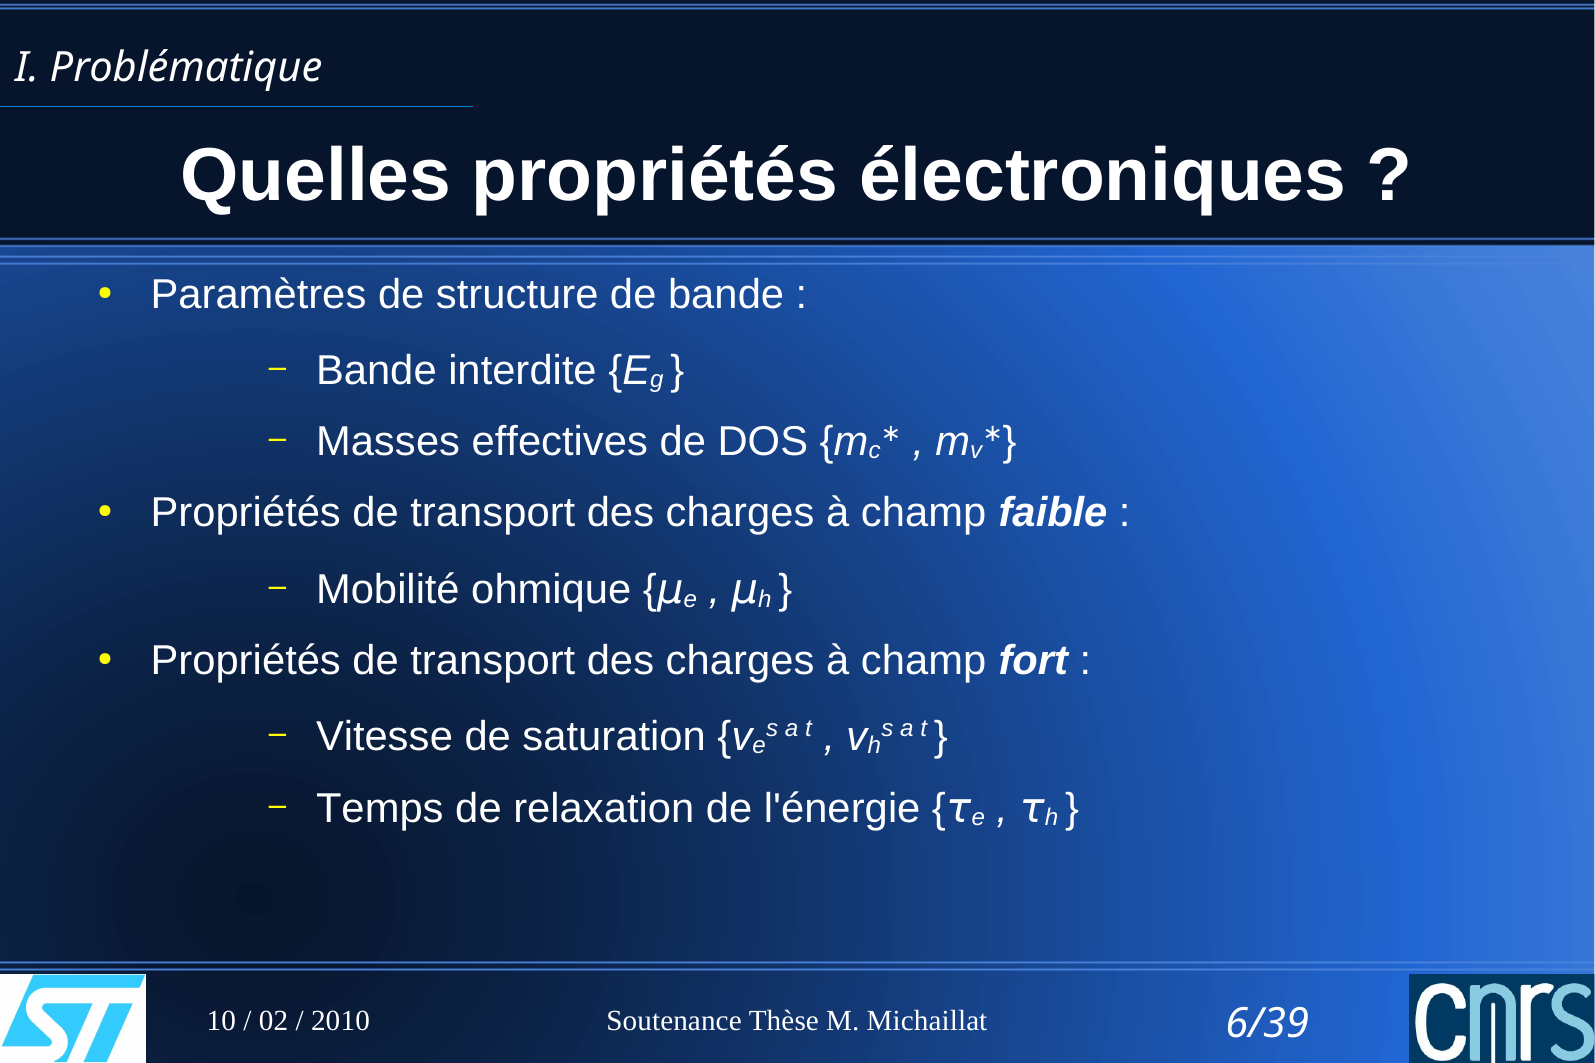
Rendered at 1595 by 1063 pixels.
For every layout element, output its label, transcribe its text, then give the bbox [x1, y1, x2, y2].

list Paramètres de structure de bande : Bande interdite {Eg } Masses effectives de DOS {mc∗ , mv∗} Propriétés de transport des charges à champ faible : Mobilité ohmique {μe , μh } Propriétés de transport des charges à champ fort : Vitesse de saturation {ves a t , vhs a t } Temps de relaxation de l'énergie {τe , τh } [79, 270, 1515, 973]
title Quelles propriétés électroniques ? [79, 115, 1515, 234]
text_box I. Problématique [0, 29, 1182, 100]
picture [0, 0, 1595, 1063]
